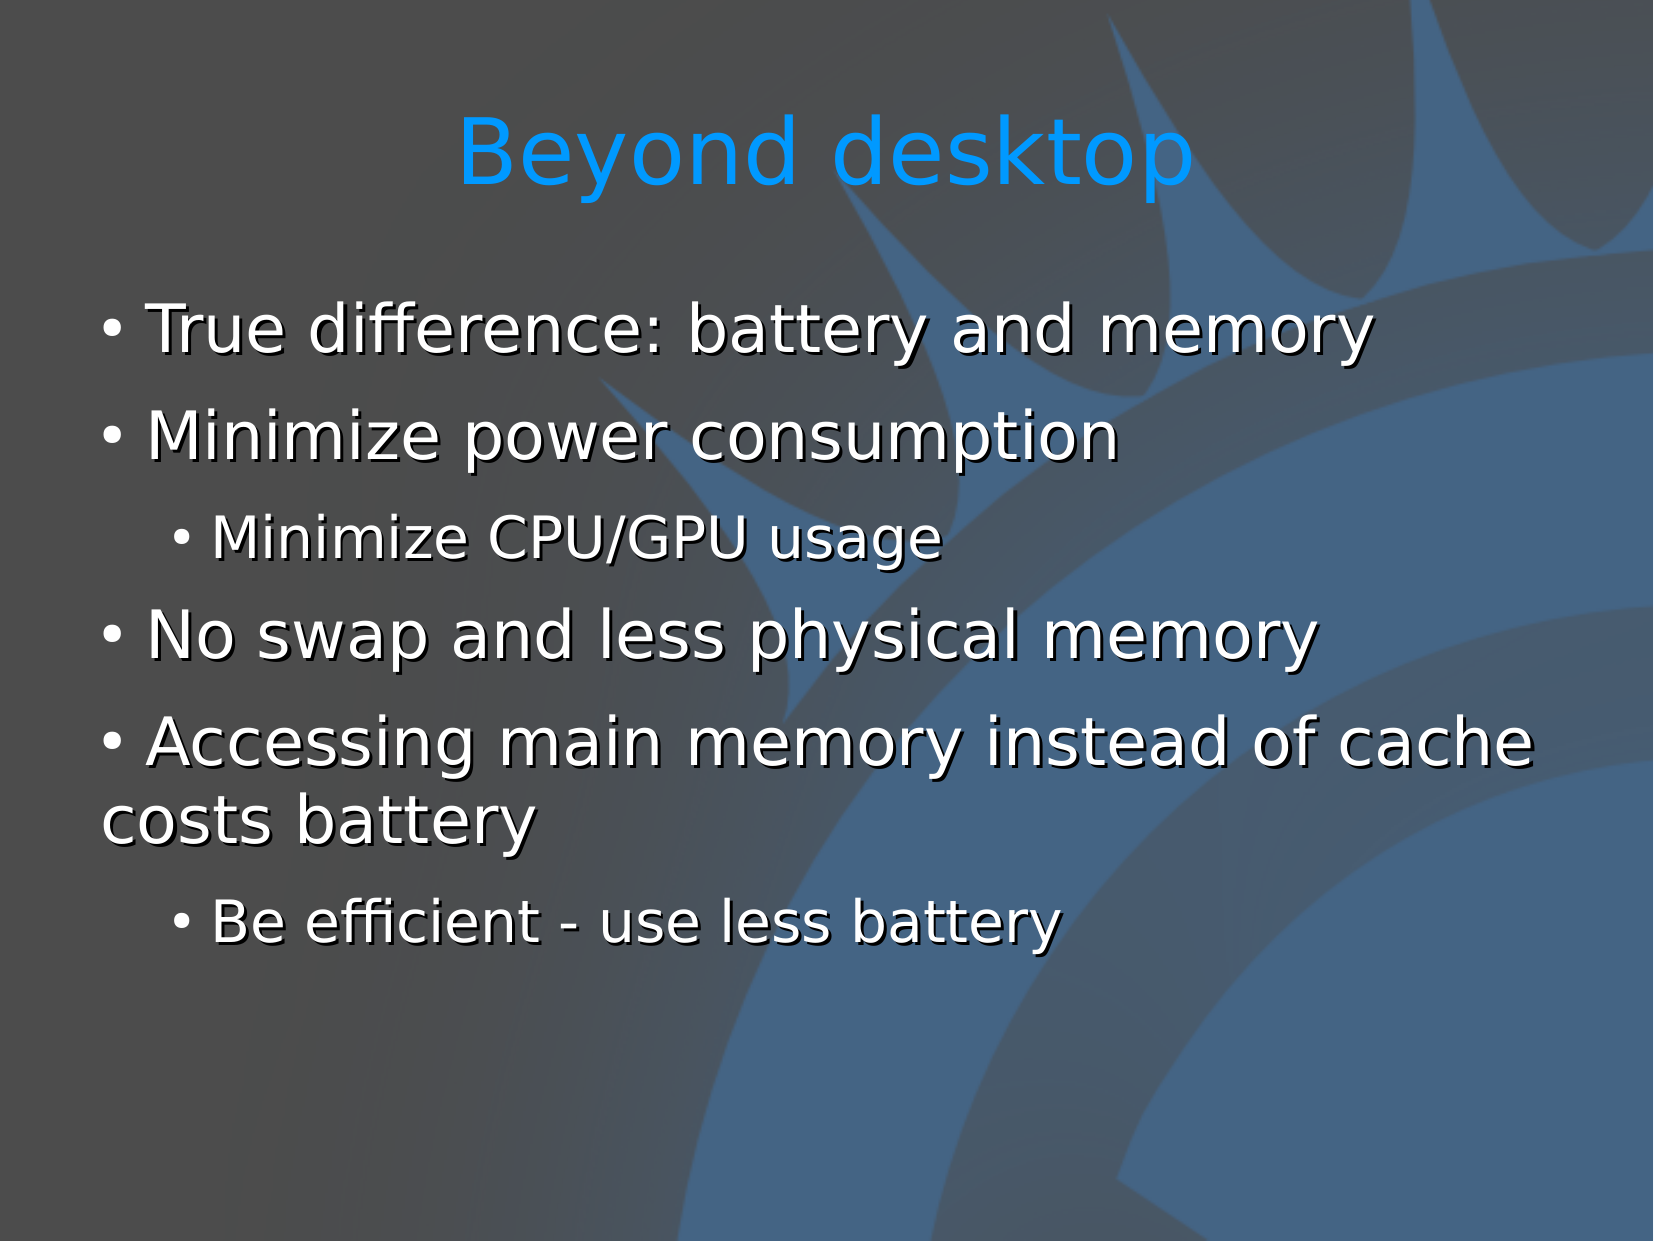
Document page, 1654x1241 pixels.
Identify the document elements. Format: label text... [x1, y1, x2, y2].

picture [0, 0, 1654, 1241]
title Beyond desktop [82, 49, 1571, 257]
list True difference: battery and memory Minimize power consumption Minimize CPU/GPU usage No swap and less physical memory Accessing main memory instead of cache costs battery Be efficient - use less battery [82, 290, 1576, 1010]
